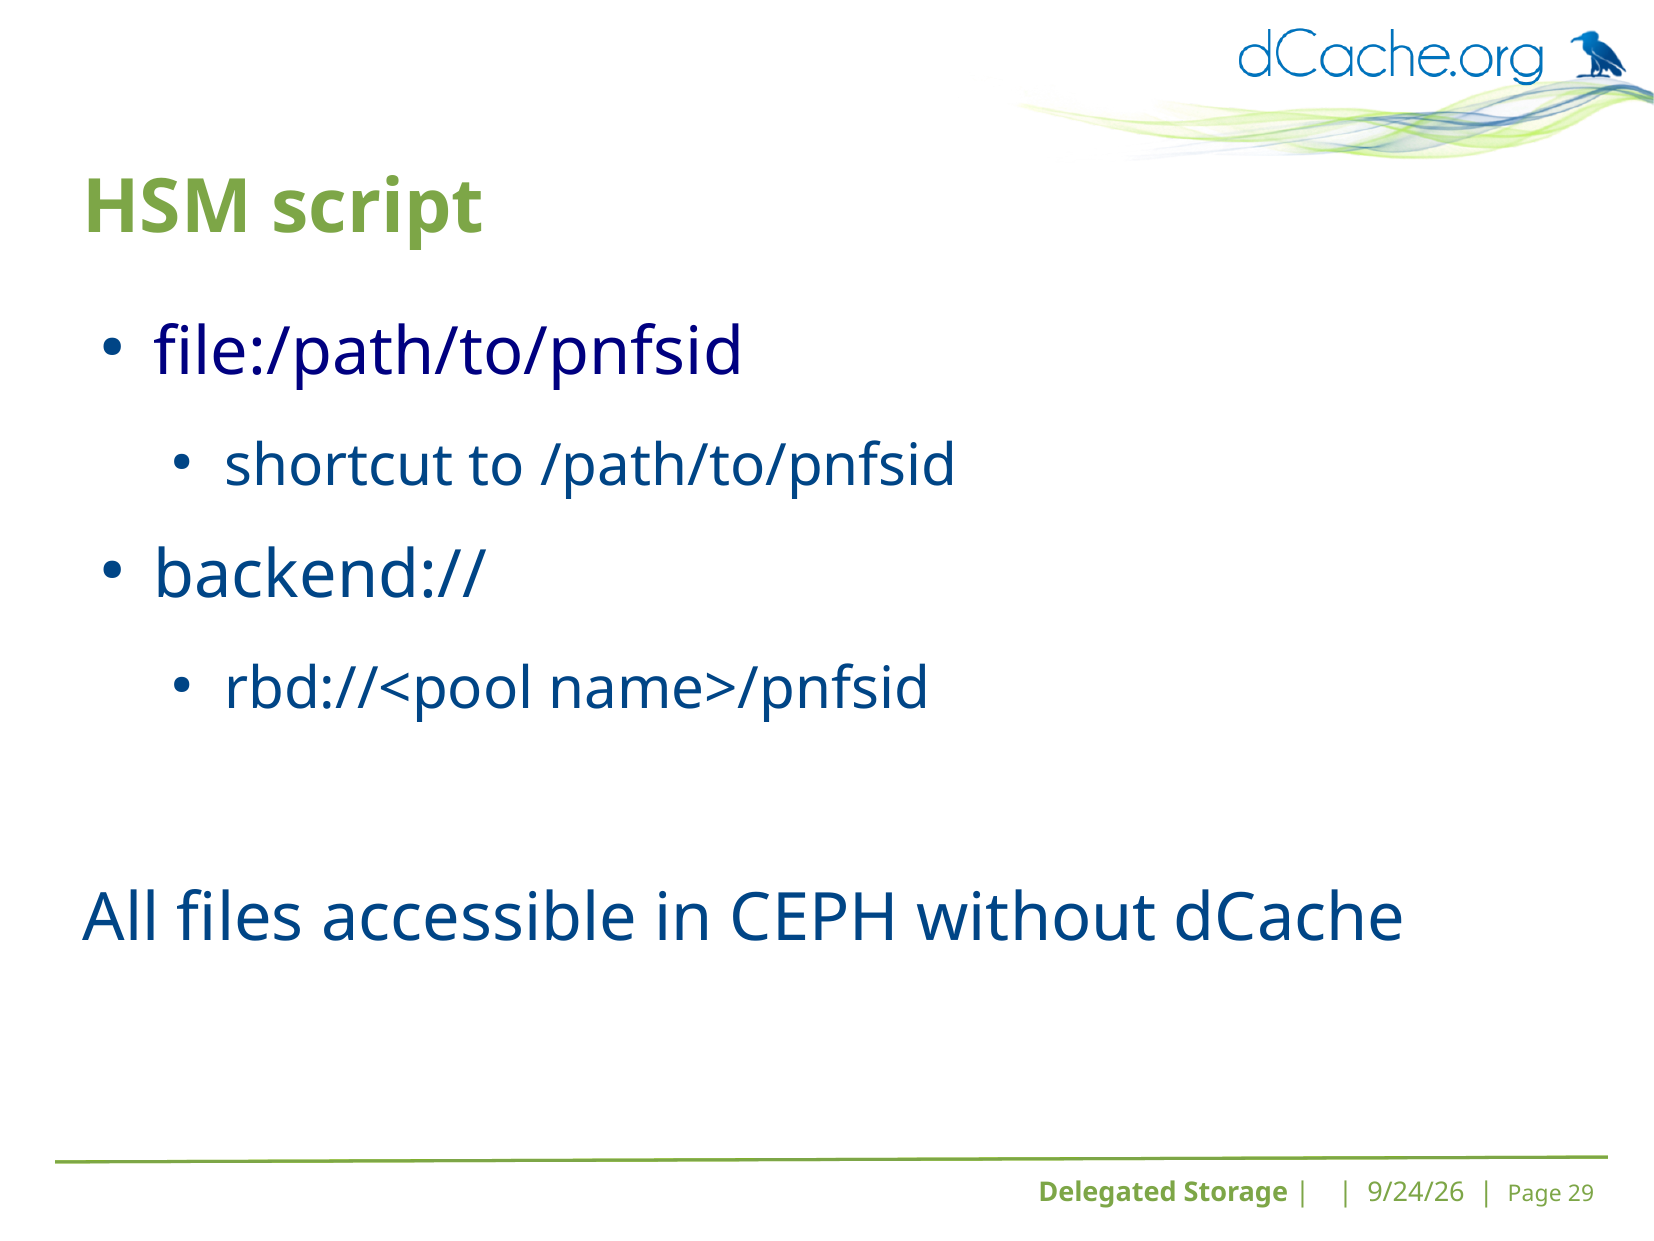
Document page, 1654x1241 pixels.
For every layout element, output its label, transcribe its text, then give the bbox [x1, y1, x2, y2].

picture [956, 16, 1654, 169]
list file:/path/to/pnfsid shortcut to /path/to/pnfsid backend:// rbd://<pool name>/pnfsid All files accessible in CEPH without dCache [82, 302, 1571, 1023]
title HSM script [82, 155, 1605, 252]
